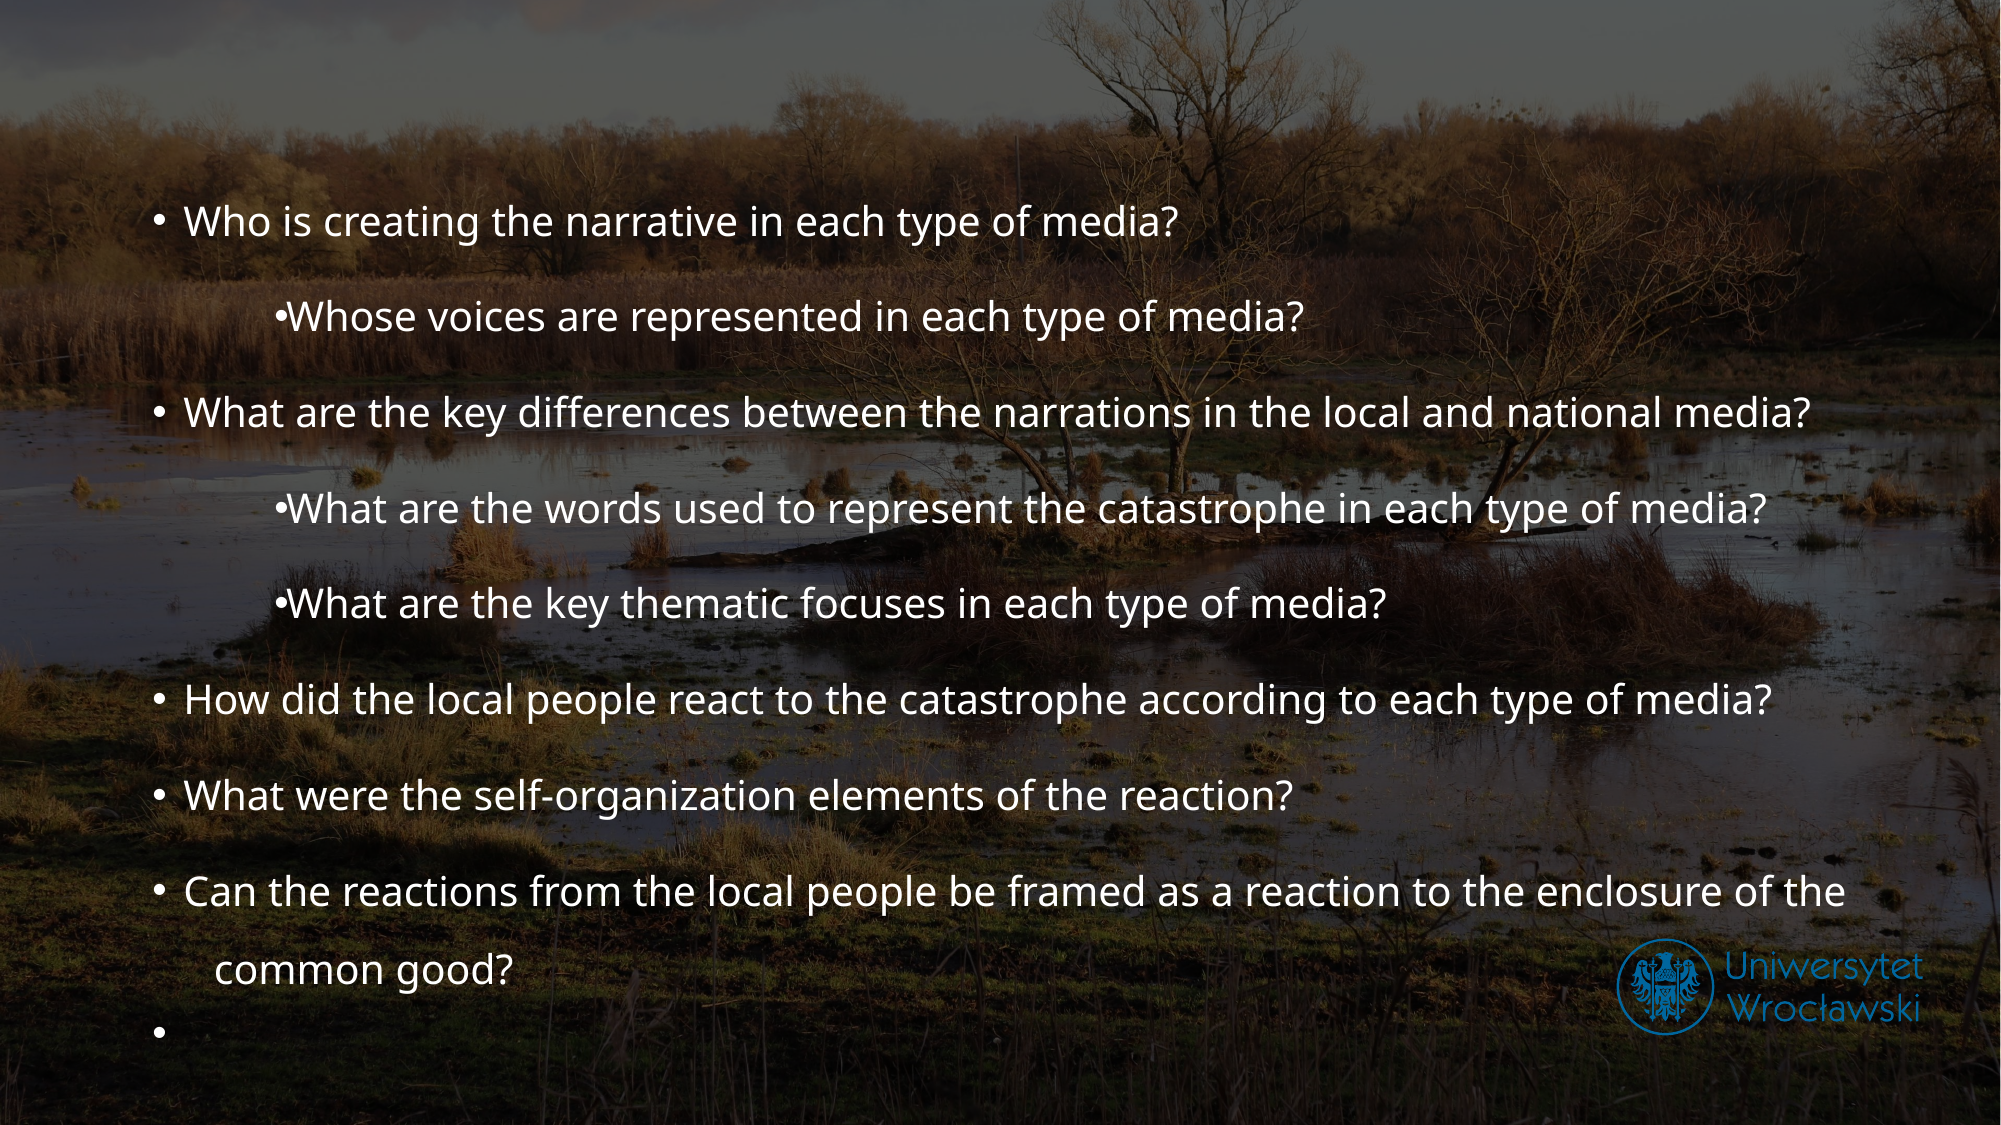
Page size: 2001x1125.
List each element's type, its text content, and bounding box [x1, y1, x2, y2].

list Who is creating the narrative in each type of media? Whose voices are represented in each type of media? What are the key differences between the narrations in the local and national media? What are the words used to represent the catastrophe in each type of media? What are the key thematic focuses in each type of media? How did the local people react to the catastrophe according to each type of media? What were the self-organization elements of the reaction? Can the reactions from the local people be framed as a reaction to the enclosure of the common good? [137, 158, 1863, 1055]
picture [0, 0, 2000, 1125]
